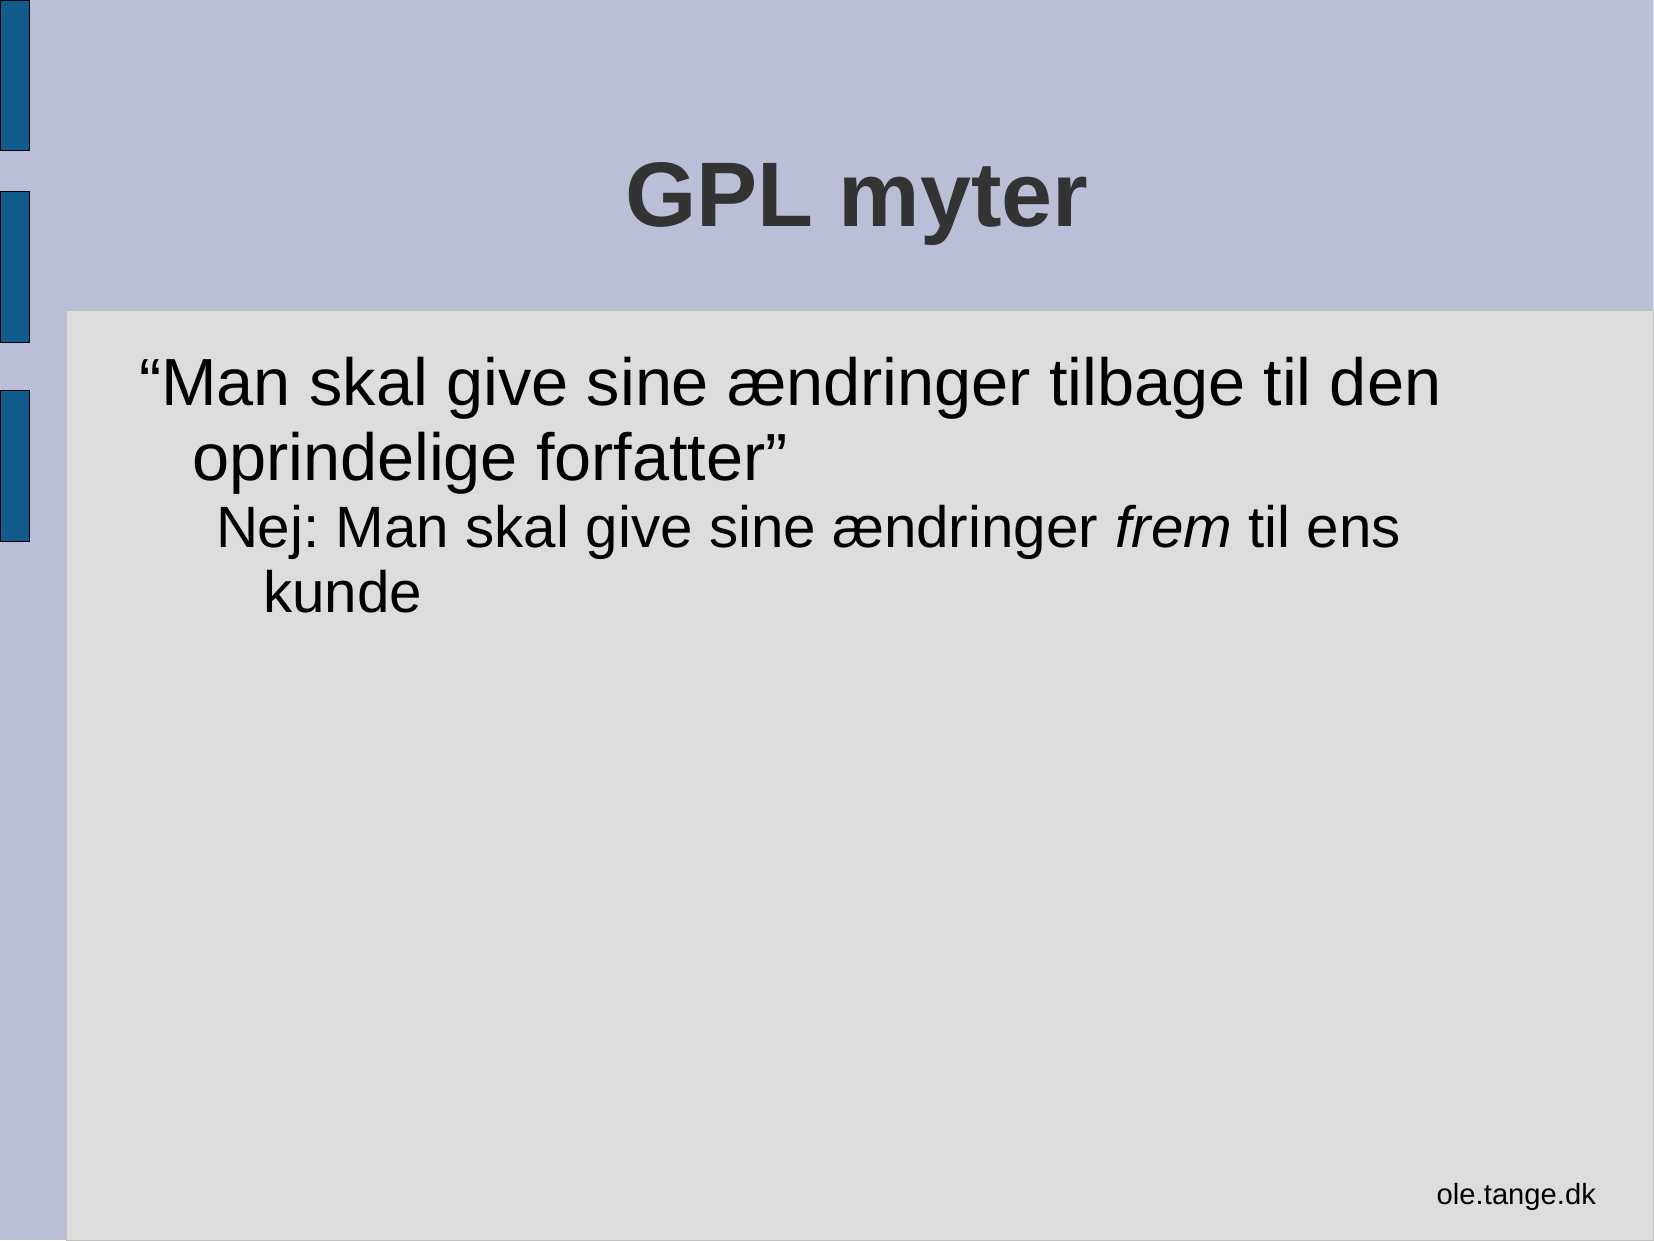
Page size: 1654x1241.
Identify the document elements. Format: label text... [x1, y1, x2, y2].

list “Man skal give sine ændringer tilbage til den oprindelige forfatter” Nej: Man skal give sine ændringer frem til ens kunde [121, 344, 1534, 1127]
title GPL myter [121, 91, 1534, 299]
